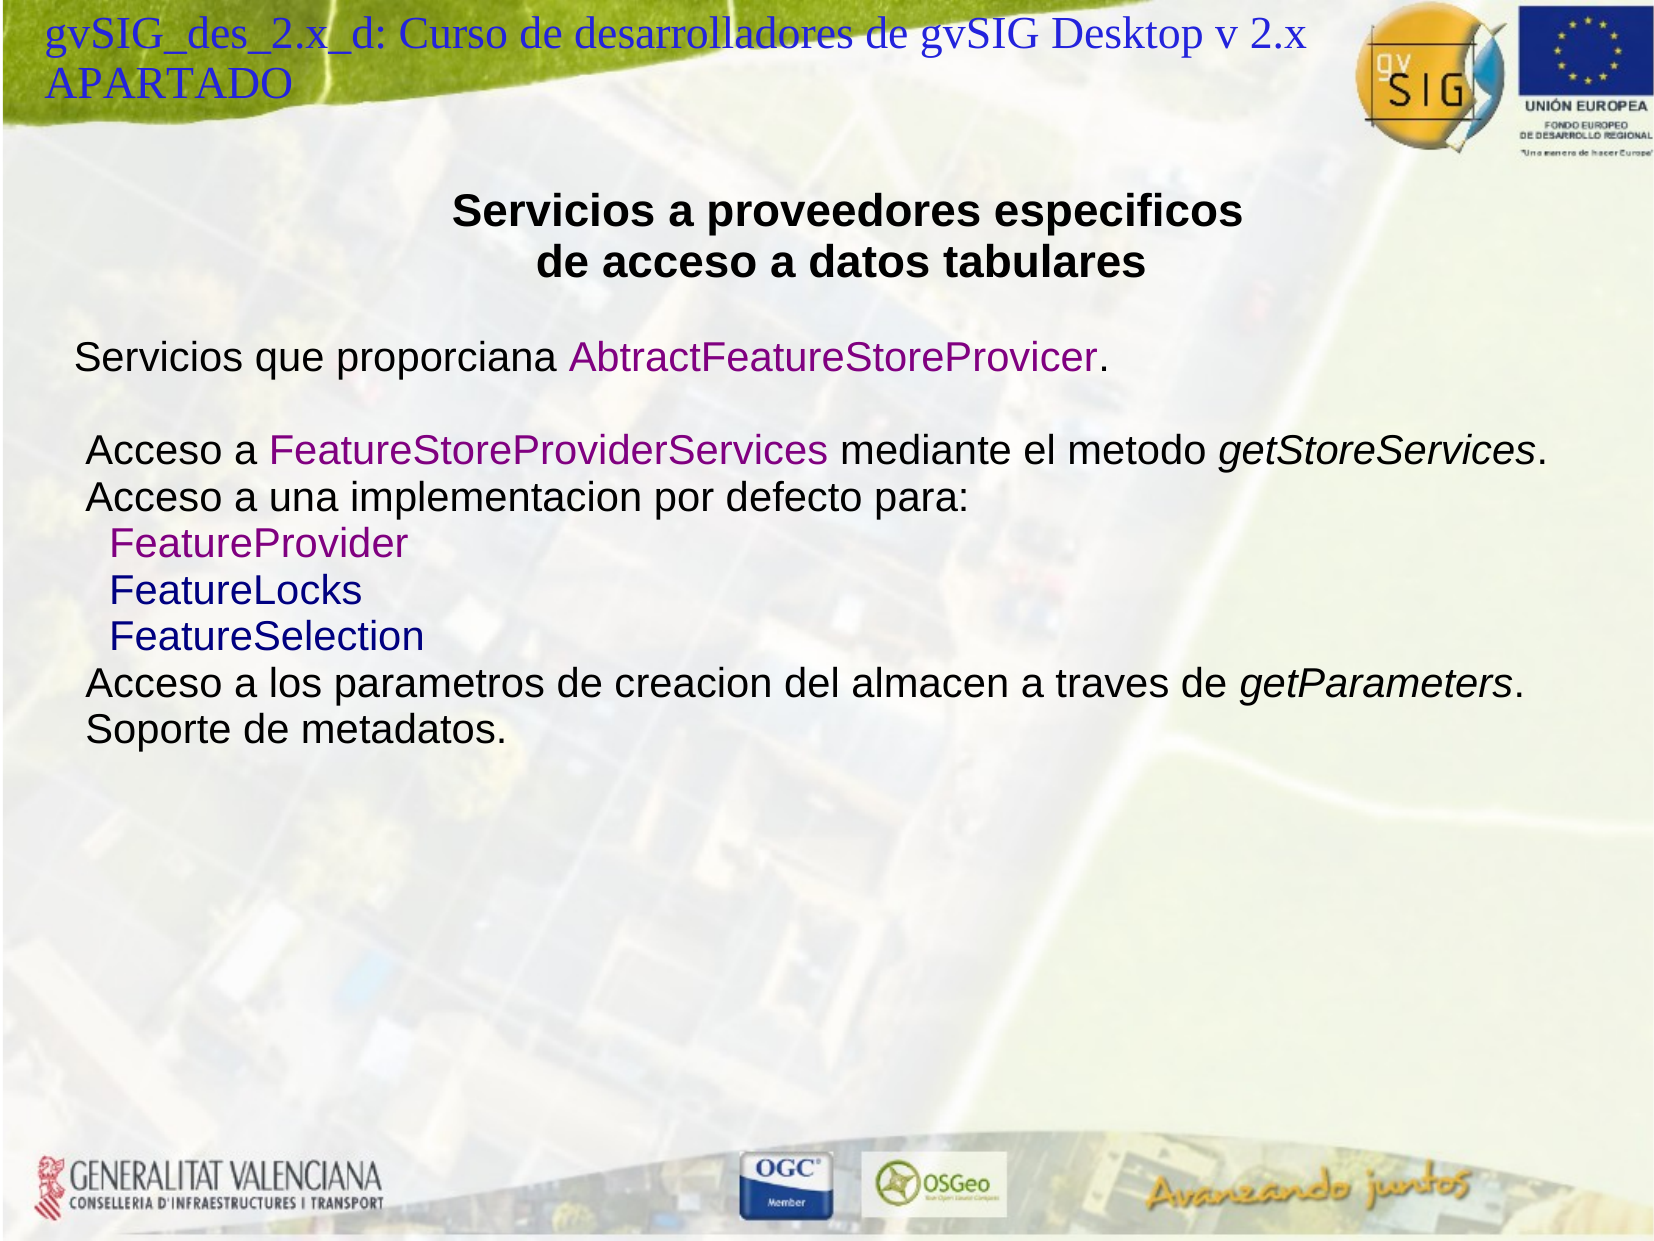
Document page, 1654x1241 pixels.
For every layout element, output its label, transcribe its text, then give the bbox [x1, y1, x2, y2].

picture [2, 0, 1654, 1241]
text_box Servicios a proveedores especificos de acceso a datos tabulares Servicios que proporciana AbtractFeatureStoreProvicer. Acceso a FeatureStoreProviderServices mediante el metodo getStoreServices. Acceso a una implementacion por defecto para: FeatureProvider FeatureLocks FeatureSelection Acceso a los parametros de creacion del almacen a traves de getParameters. Soporte de metadatos. [59, 177, 1625, 1063]
